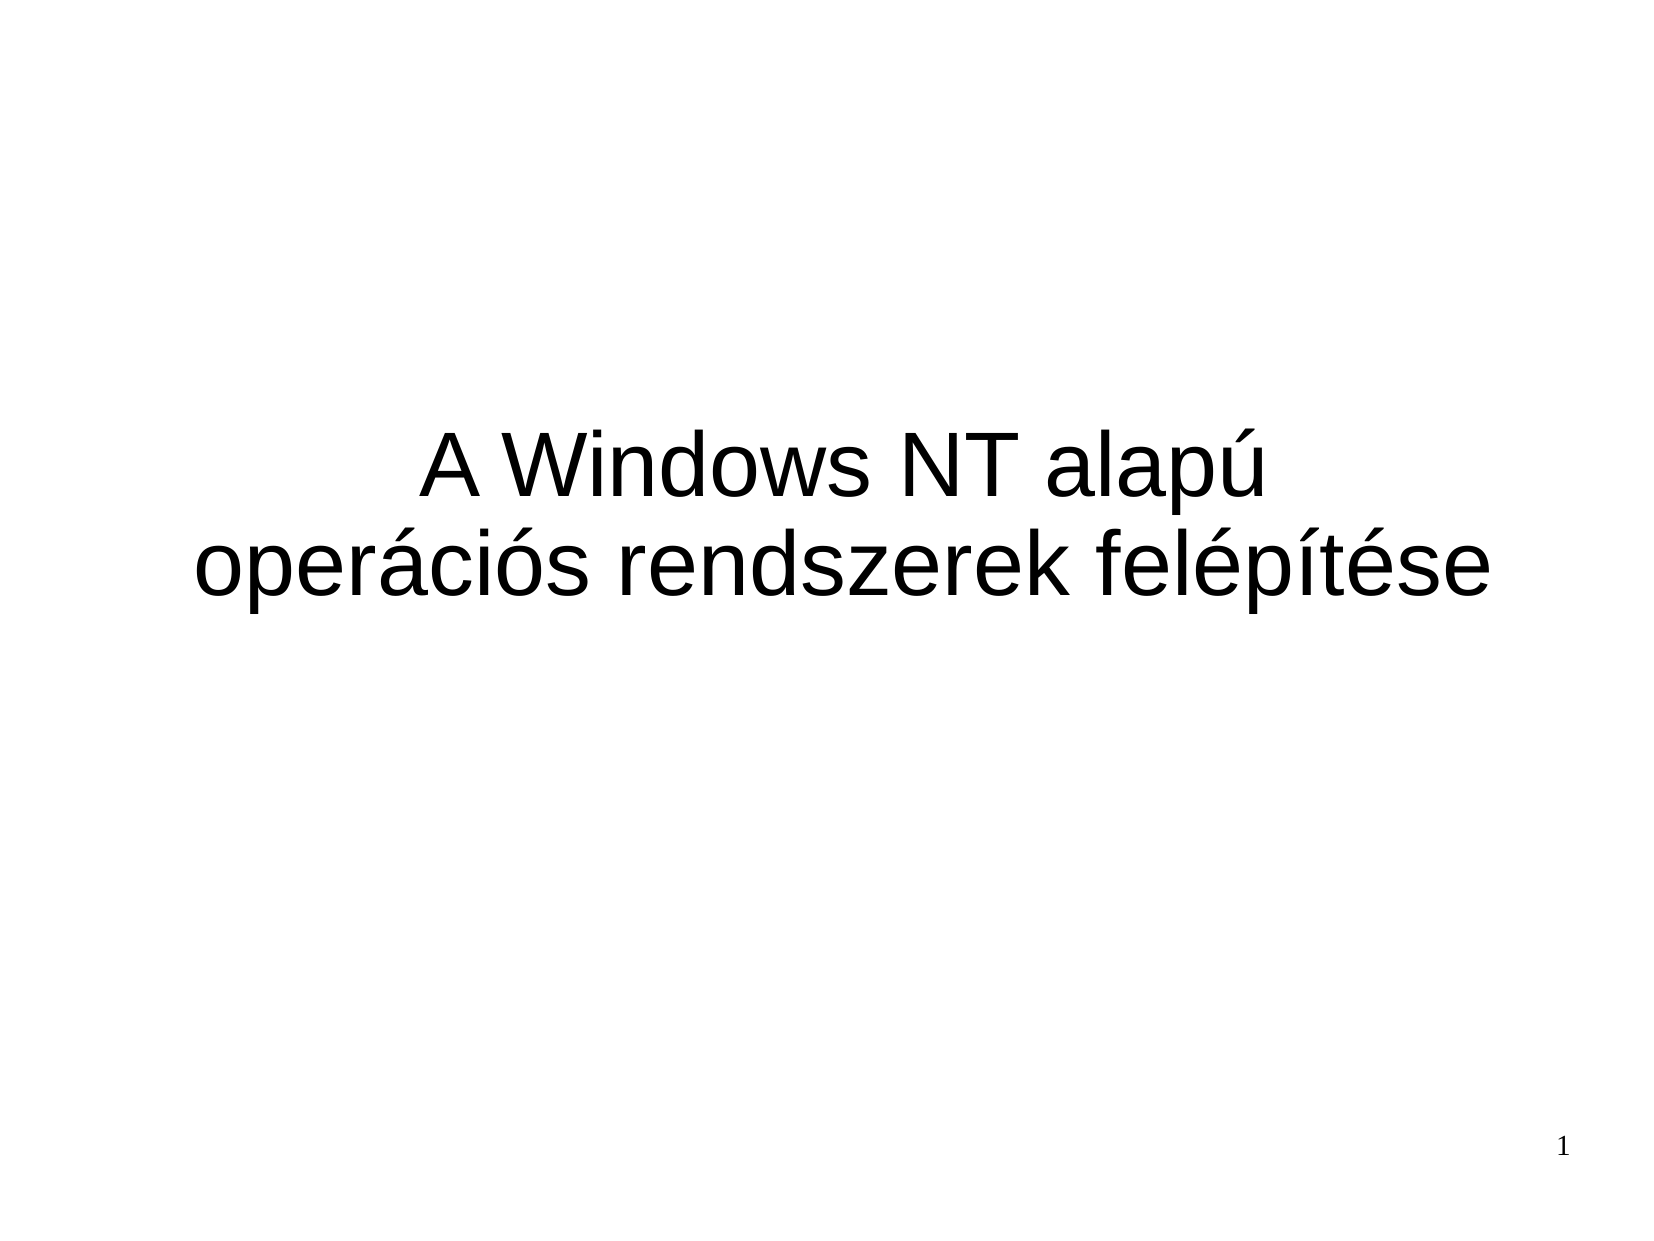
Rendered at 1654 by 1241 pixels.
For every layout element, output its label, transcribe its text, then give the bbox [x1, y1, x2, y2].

title A Windows NT alapú operációs rendszerek felépítése [124, 413, 1530, 620]
